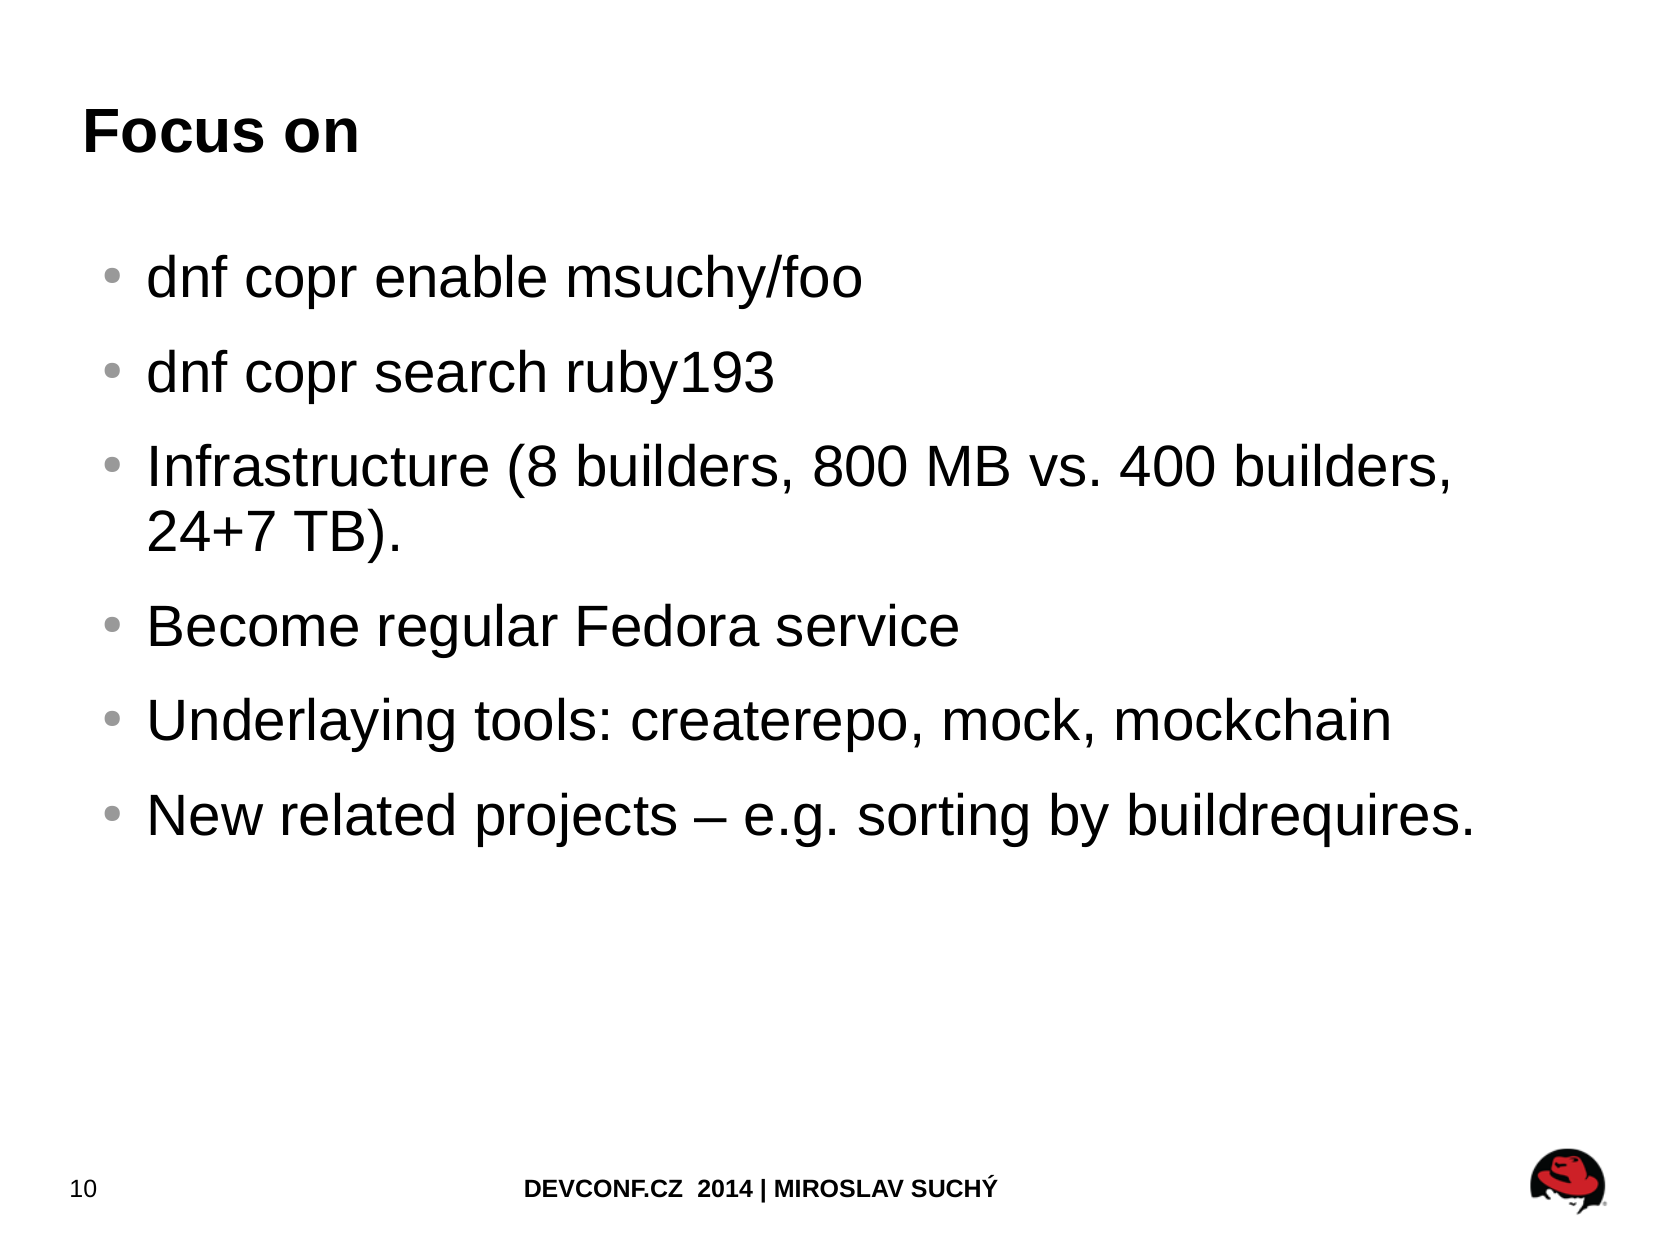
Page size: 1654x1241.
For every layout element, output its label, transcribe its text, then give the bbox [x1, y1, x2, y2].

list dnf copr enable msuchy/foo dnf copr search ruby193 Infrastructure (8 builders, 800 MB vs. 400 builders, 24+7 TB). Become regular Fedora service Underlaying tools: createrepo, mock, mockchain New related projects – e.g. sorting by buildrequires. [86, 244, 1576, 1024]
picture [1529, 1146, 1613, 1224]
title Focus on [82, 45, 1571, 218]
